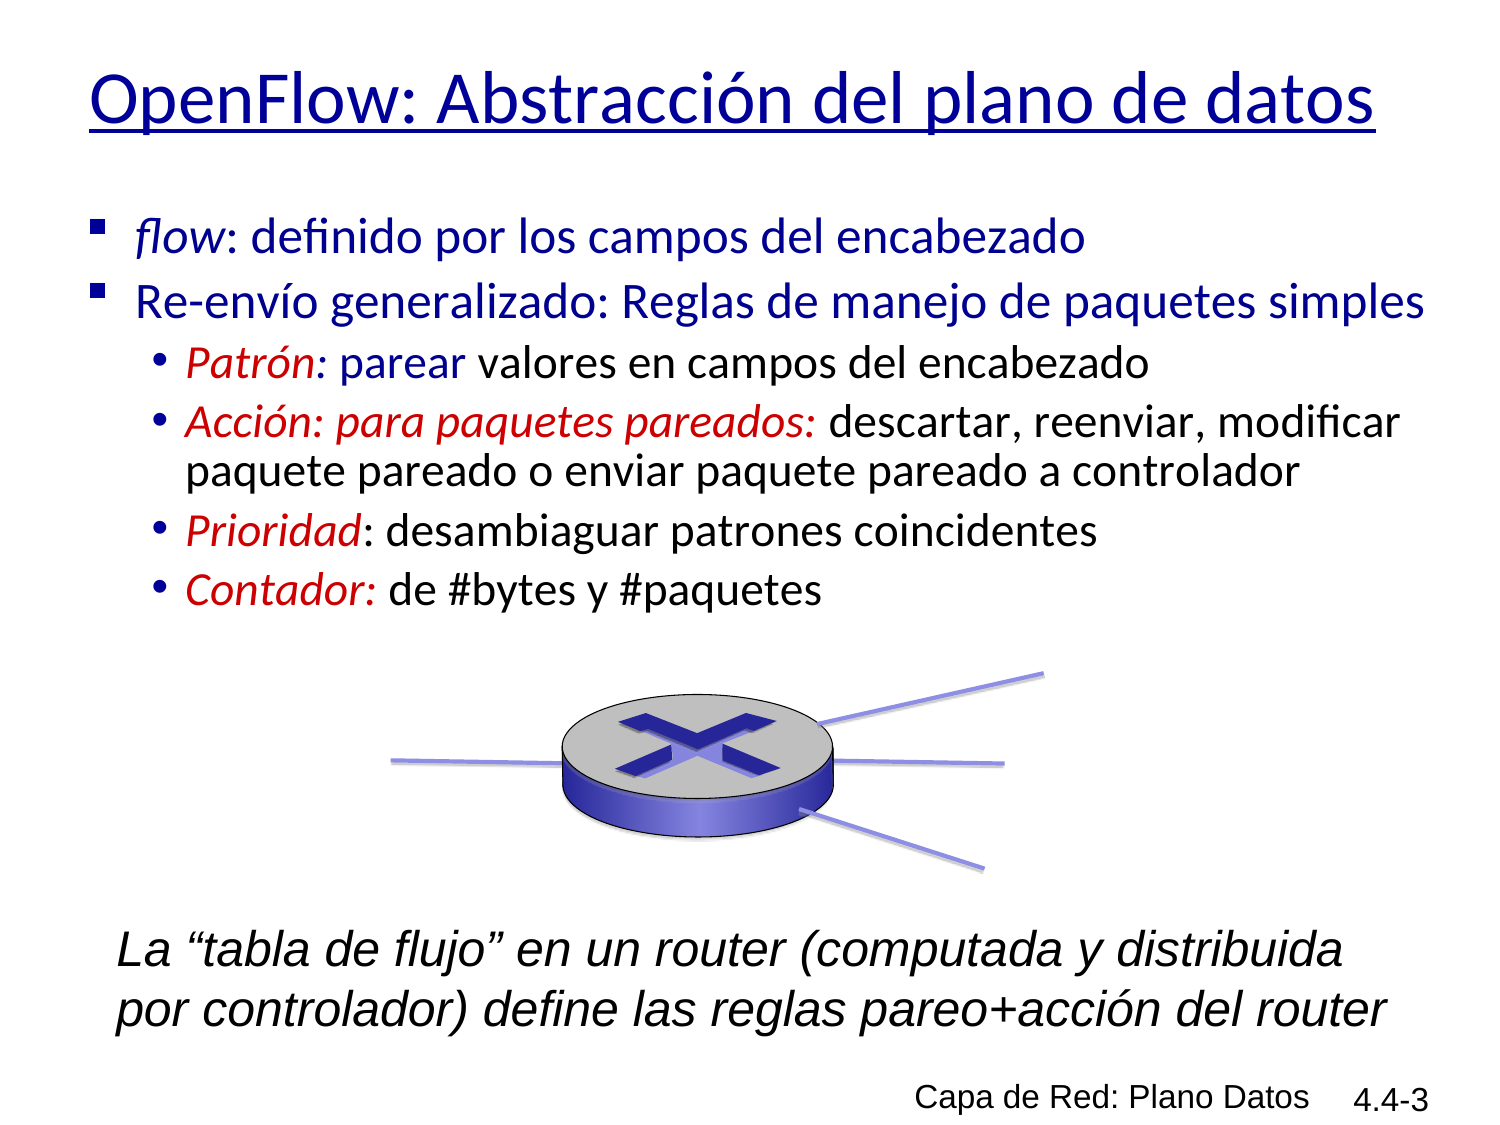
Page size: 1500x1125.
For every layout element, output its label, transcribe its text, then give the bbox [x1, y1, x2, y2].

list flow: definido por los campos del encabezado Re-envío generalizado: Reglas de manejo de paquetes simples Patrón: parear valores en campos del encabezado Acción: para paquetes pareados: descartar, reenviar, modificar paquete pareado o enviar paquete pareado a controlador Prioridad: desambiaguar patrones coincidentes Contador: de #bytes y #paquetes [70, 203, 1459, 672]
text_box [562, 694, 834, 837]
title OpenFlow: Abstracción del plano de datos [74, 0, 1459, 188]
text_box La “tabla de flujo” en un router (computada y distribuida por controlador) define las reglas pareo+acción del router [101, 908, 1438, 1045]
